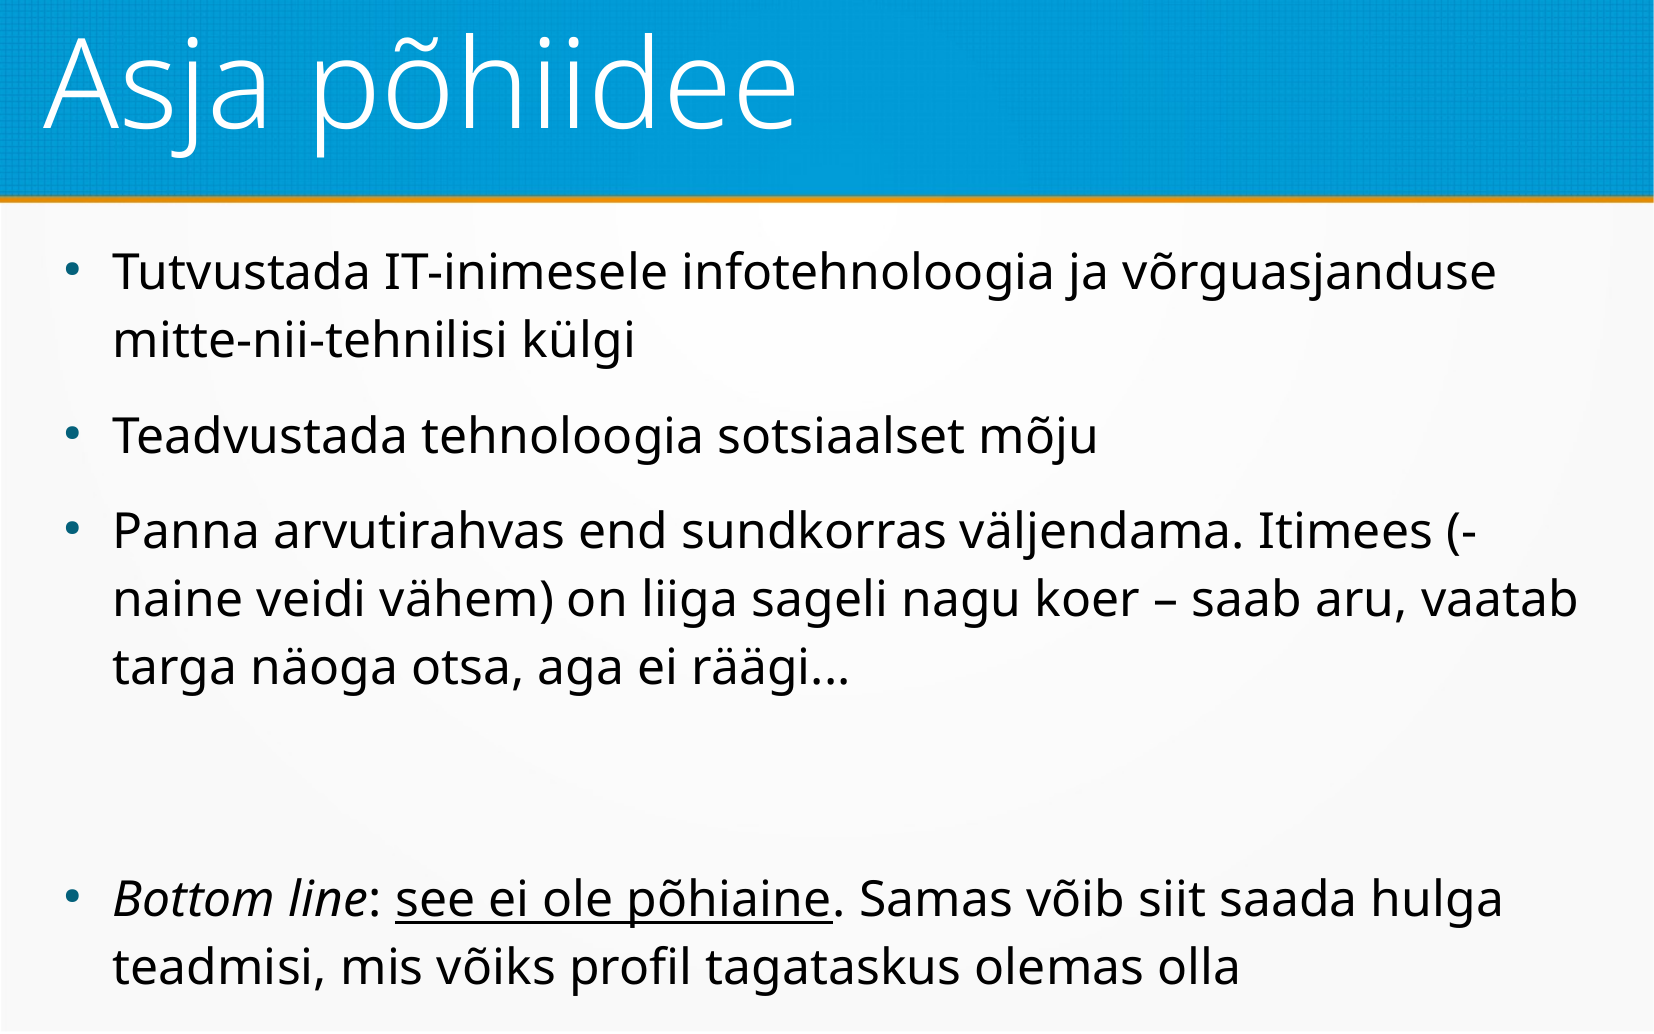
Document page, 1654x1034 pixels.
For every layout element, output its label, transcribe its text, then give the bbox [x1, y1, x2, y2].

list Tutvustada IT-inimesele infotehnoloogia ja võrguasjanduse mitte-nii-tehnilisi külgi Teadvustada tehnoloogia sotsiaalset mõju Panna arvutirahvas end sundkorras väljendama. Itimees (-naine veidi vähem) on liiga sageli nagu koer – saab aru, vaatab targa näoga otsa, aga ei räägi... Bottom line: see ei ole põhiaine. Samas võib siit saada hulga teadmisi, mis võiks profil tagataskus olemas olla [47, 236, 1607, 1002]
picture [0, 195, 1654, 1034]
title Asja põhiidee [43, 0, 1619, 166]
